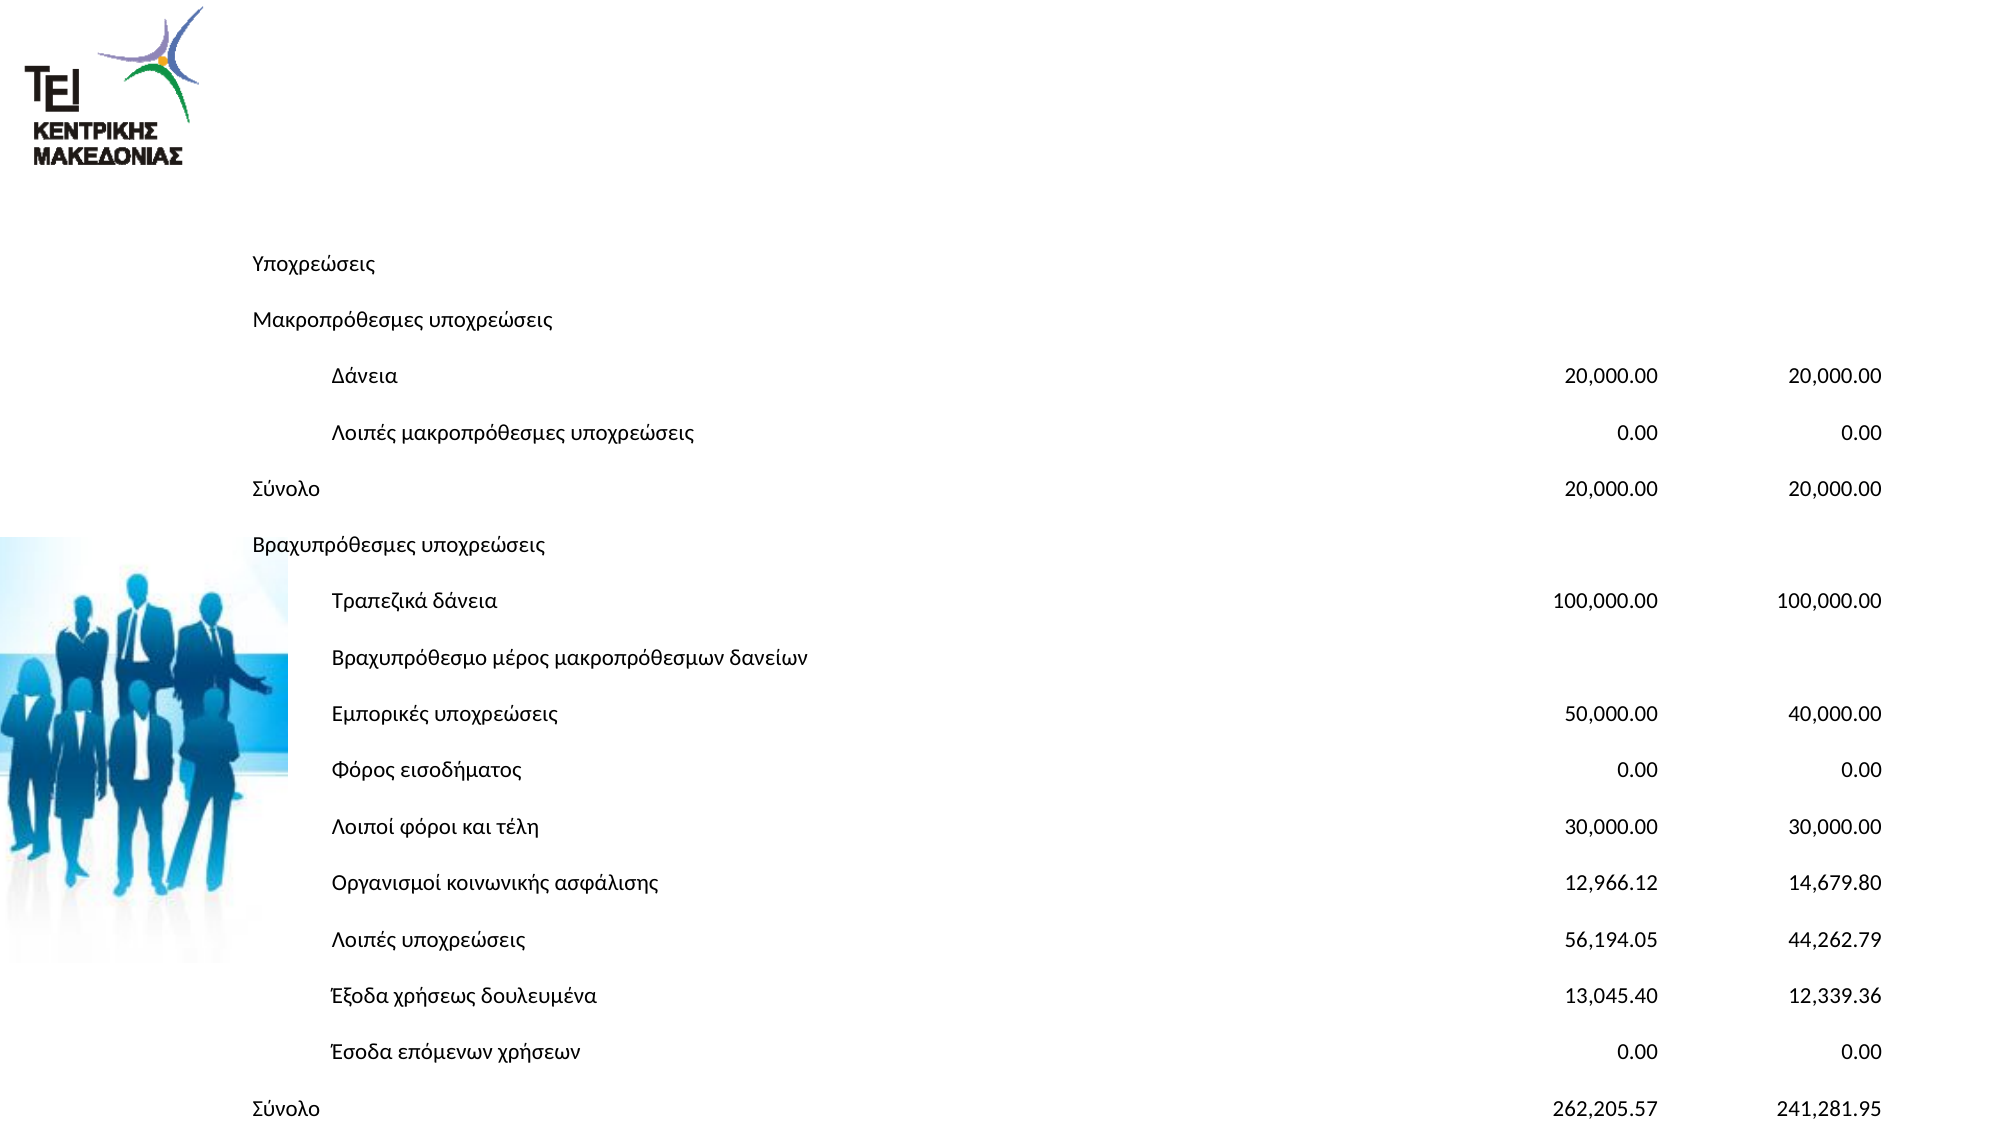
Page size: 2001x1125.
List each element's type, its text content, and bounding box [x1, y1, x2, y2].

table_cell Βραχυπρόθεσμο μέρος μακροπρόθεσμων δανείων [329, 615, 1267, 671]
table_cell [1177, 784, 1267, 840]
table_cell [250, 953, 329, 1009]
table_cell Λοιπές υποχρεώσεις [329, 896, 982, 953]
table_cell 12,966.12 [1411, 840, 1661, 896]
table_cell 100,000.00 [1740, 558, 1885, 615]
table_cell [1267, 953, 1411, 1009]
table_cell [1661, 896, 1740, 953]
table_cell [1267, 784, 1411, 840]
table_cell [982, 446, 1177, 502]
table_cell 0.00 [1740, 389, 1885, 446]
table_cell [1267, 389, 1411, 446]
table_cell [982, 1065, 1177, 1122]
table_cell [1411, 502, 1661, 558]
table_cell [1661, 671, 1740, 727]
table_cell 0.00 [1740, 1009, 1885, 1065]
table_cell [250, 727, 329, 784]
table_header Υποχρεώσεις [250, 220, 982, 277]
table_cell Τραπεζικά δάνεια [329, 558, 982, 615]
table_cell [1661, 558, 1740, 615]
table_cell 30,000.00 [1740, 784, 1885, 840]
table_cell [1267, 727, 1411, 784]
table_cell [1177, 1009, 1267, 1065]
table_cell 20,000.00 [1411, 446, 1661, 502]
table_cell [1740, 277, 1885, 333]
table_cell 14,679.80 [1740, 840, 1885, 896]
table_cell [1661, 389, 1740, 446]
table_cell [982, 1009, 1177, 1065]
table_cell 44,262.79 [1740, 896, 1885, 953]
table_cell [1661, 840, 1740, 896]
table_cell [1740, 502, 1885, 558]
table_cell Σύνολο [250, 1065, 982, 1122]
table_cell [982, 671, 1177, 727]
table_cell 0.00 [1411, 389, 1661, 446]
table_cell Βραχυπρόθεσμες υποχρεώσεις [250, 502, 982, 558]
table_cell [1177, 389, 1267, 446]
table_cell [1661, 784, 1740, 840]
table_cell [1177, 277, 1267, 333]
table_cell [1267, 333, 1411, 389]
table_cell Σύνολο [250, 446, 982, 502]
table_cell Οργανισμοί κοινωνικής ασφάλισης [329, 840, 1177, 896]
table_cell 30,000.00 [1411, 784, 1661, 840]
table_cell [982, 784, 1177, 840]
table_header [982, 220, 1177, 277]
table_cell [1267, 502, 1411, 558]
table_cell Εμπορικές υποχρεώσεις [329, 671, 982, 727]
table_header [1177, 220, 1267, 277]
table_cell [1661, 1065, 1740, 1122]
table_cell 20,000.00 [1740, 446, 1885, 502]
table_cell [1267, 277, 1411, 333]
table_cell [1661, 1009, 1740, 1065]
table_cell [1411, 277, 1661, 333]
table_cell [1661, 502, 1740, 558]
table_cell [250, 333, 329, 389]
table_cell [982, 502, 1177, 558]
table_cell 56,194.05 [1411, 896, 1661, 953]
table_cell 20,000.00 [1411, 333, 1661, 389]
table_cell 13,045.40 [1411, 953, 1661, 1009]
table_cell [1661, 446, 1740, 502]
table_cell [1177, 333, 1267, 389]
table_cell 0.00 [1411, 727, 1661, 784]
table_cell [1411, 615, 1661, 671]
table_cell [1177, 446, 1267, 502]
table_cell Μακροπρόθεσμες υποχρεώσεις [250, 277, 982, 333]
table_cell [1661, 333, 1740, 389]
table_header [1411, 220, 1661, 277]
table_cell 262,205.57 [1411, 1065, 1661, 1122]
table_cell Έξοδα χρήσεως δουλευμένα [329, 953, 982, 1009]
table_cell 0.00 [1740, 727, 1885, 784]
table_cell 20,000.00 [1740, 333, 1885, 389]
table_cell [982, 558, 1177, 615]
table_cell [1267, 558, 1411, 615]
table_cell [1177, 896, 1267, 953]
table_cell Φόρος εισοδήματος [329, 727, 982, 784]
table_cell [1740, 615, 1885, 671]
table_cell 40,000.00 [1740, 671, 1885, 727]
table_cell 50,000.00 [1411, 671, 1661, 727]
table_cell [250, 558, 329, 615]
table_cell [1267, 615, 1411, 671]
table_cell Λοιπές μακροπρόθεσμες υποχρεώσεις [329, 389, 1177, 446]
table_cell [250, 671, 329, 727]
table_cell [250, 389, 329, 446]
table_cell [1177, 840, 1267, 896]
table_cell [1177, 953, 1267, 1009]
table_cell [982, 727, 1177, 784]
table_cell Λοιποί φόροι και τέλη [329, 784, 982, 840]
table_cell [250, 840, 329, 896]
table_cell [250, 784, 329, 840]
table_cell 0.00 [1411, 1009, 1661, 1065]
table_cell [1661, 727, 1740, 784]
table_cell [1267, 896, 1411, 953]
table_cell [1661, 277, 1740, 333]
table_cell Έσοδα επόμενων χρήσεων [329, 1009, 982, 1065]
table_header [1661, 220, 1740, 277]
table_cell [982, 896, 1177, 953]
table_cell [1177, 1065, 1267, 1122]
table_cell [982, 333, 1177, 389]
table_cell [1661, 953, 1740, 1009]
table_cell 12,339.36 [1740, 953, 1885, 1009]
table_cell [1177, 671, 1267, 727]
table_cell 100,000.00 [1411, 558, 1661, 615]
table_cell [1177, 502, 1267, 558]
table_header [1267, 220, 1411, 277]
table_cell [1267, 671, 1411, 727]
picture [0, 0, 135, 169]
table_cell Δάνεια [329, 333, 982, 389]
table_cell [1267, 446, 1411, 502]
table_cell [250, 1009, 329, 1065]
table_cell [1661, 615, 1740, 671]
table_cell [982, 277, 1177, 333]
table_cell [1177, 727, 1267, 784]
table_cell [982, 953, 1177, 1009]
table_cell [1267, 840, 1411, 896]
table_cell [1177, 558, 1267, 615]
table_header [1740, 220, 1885, 277]
table_cell [250, 615, 329, 671]
picture [0, 537, 250, 963]
table_cell [1267, 1009, 1411, 1065]
table_cell [1267, 1065, 1411, 1122]
table_cell 241,281.95 [1740, 1065, 1885, 1122]
table_cell [250, 896, 329, 953]
